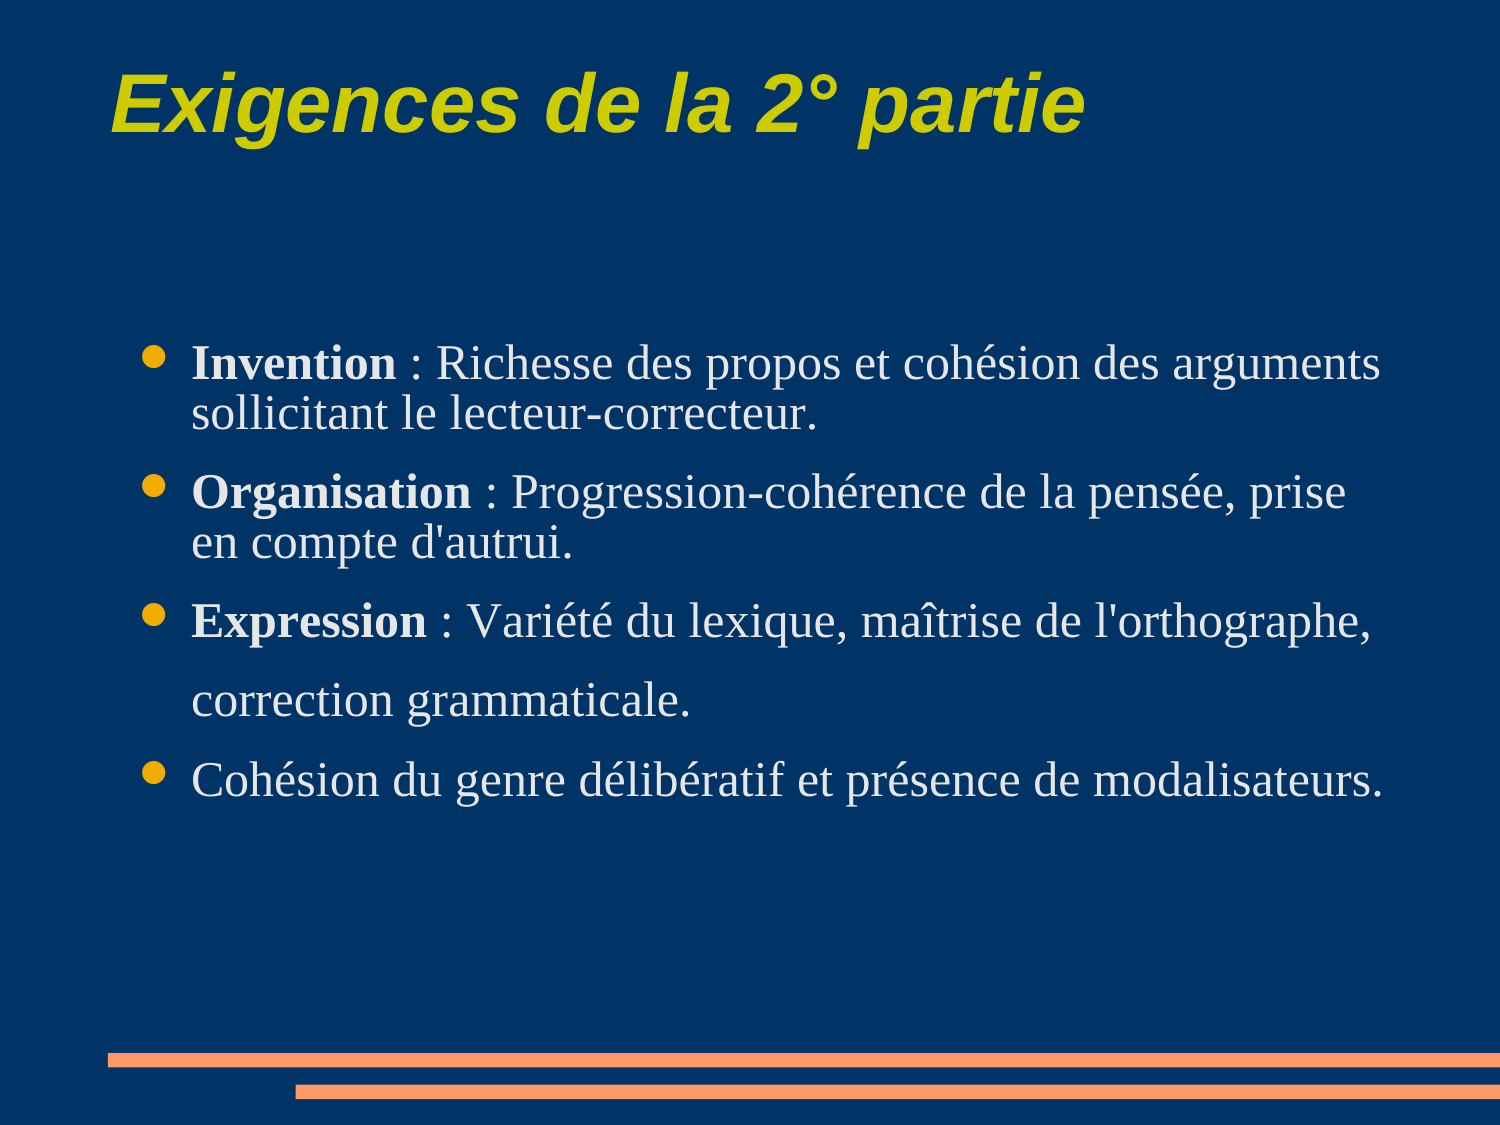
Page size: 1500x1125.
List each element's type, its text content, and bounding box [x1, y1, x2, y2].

list Invention : Richesse des propos et cohésion des arguments sollicitant le lecteur-correcteur. Organisation : Progression-cohérence de la pensée, prise en compte d'autrui. Expression : Variété du lexique, maîtrise de l'orthographe, correction grammaticale. Cohésion du genre délibératif et présence de modalisateurs. [110, 324, 1416, 1063]
title Exigences de la 2° partie [110, 29, 1392, 178]
